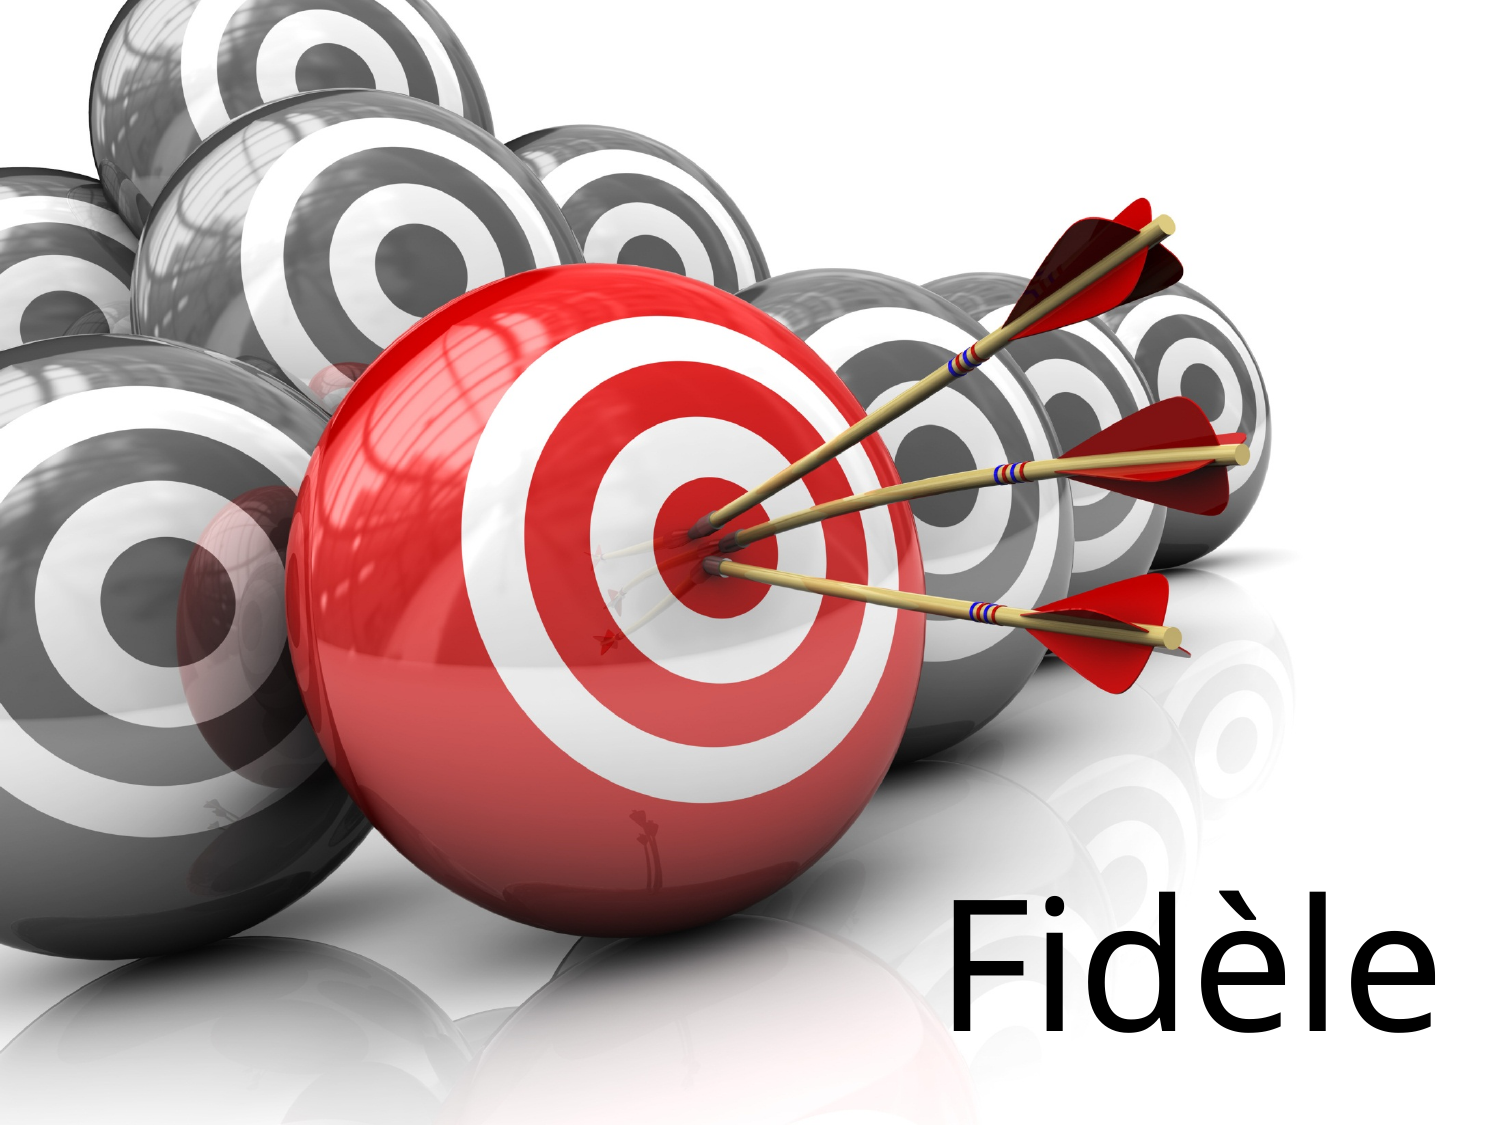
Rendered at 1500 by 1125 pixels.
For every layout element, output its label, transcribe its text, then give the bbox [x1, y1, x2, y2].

title Fidèles [887, 840, 1495, 1106]
picture [0, 0, 1500, 1125]
